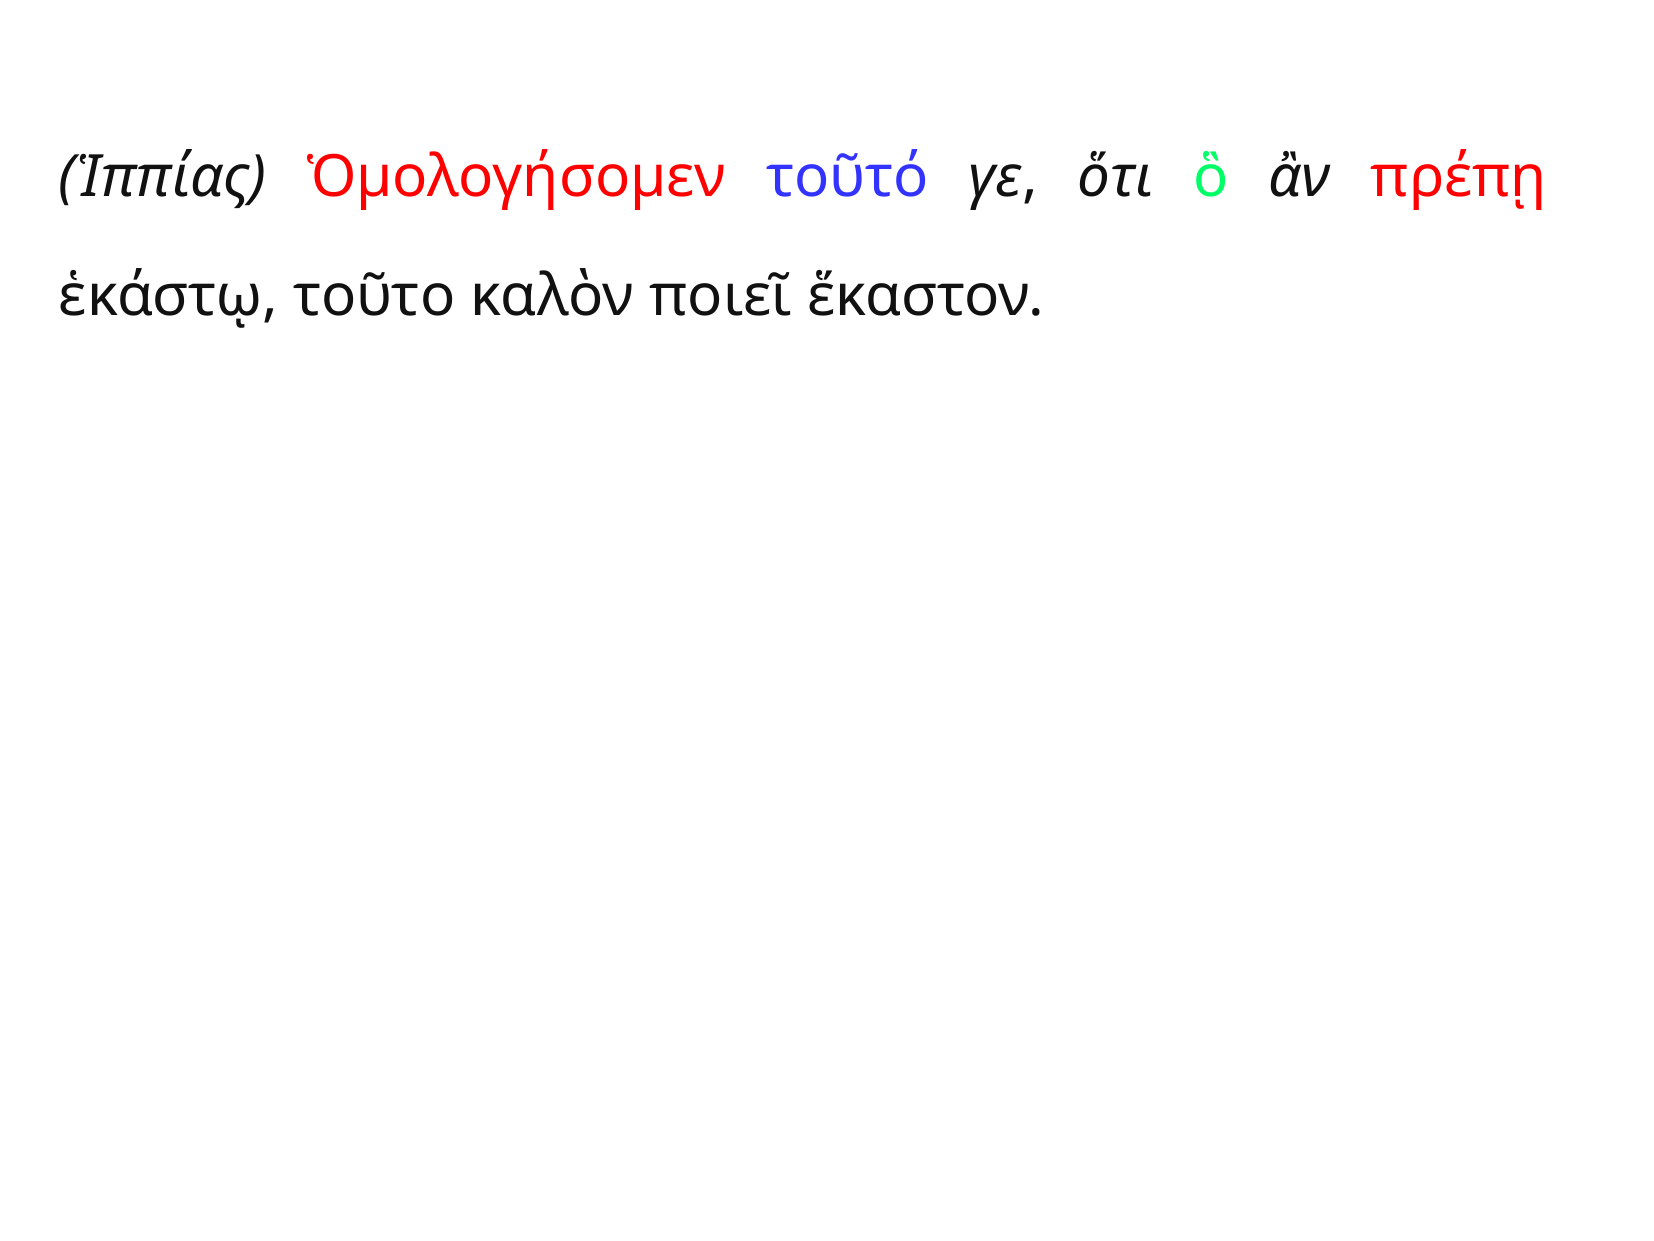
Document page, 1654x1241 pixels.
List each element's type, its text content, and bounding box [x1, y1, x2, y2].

list (Ἱππίας) Ὁμολογήσομεν τοῦτό γε, ὅτι ὃ ἂν πρέπῃ ἑκάστῳ, τοῦτο καλὸν ποιεῖ ἕκαστον. [59, 94, 1548, 1086]
